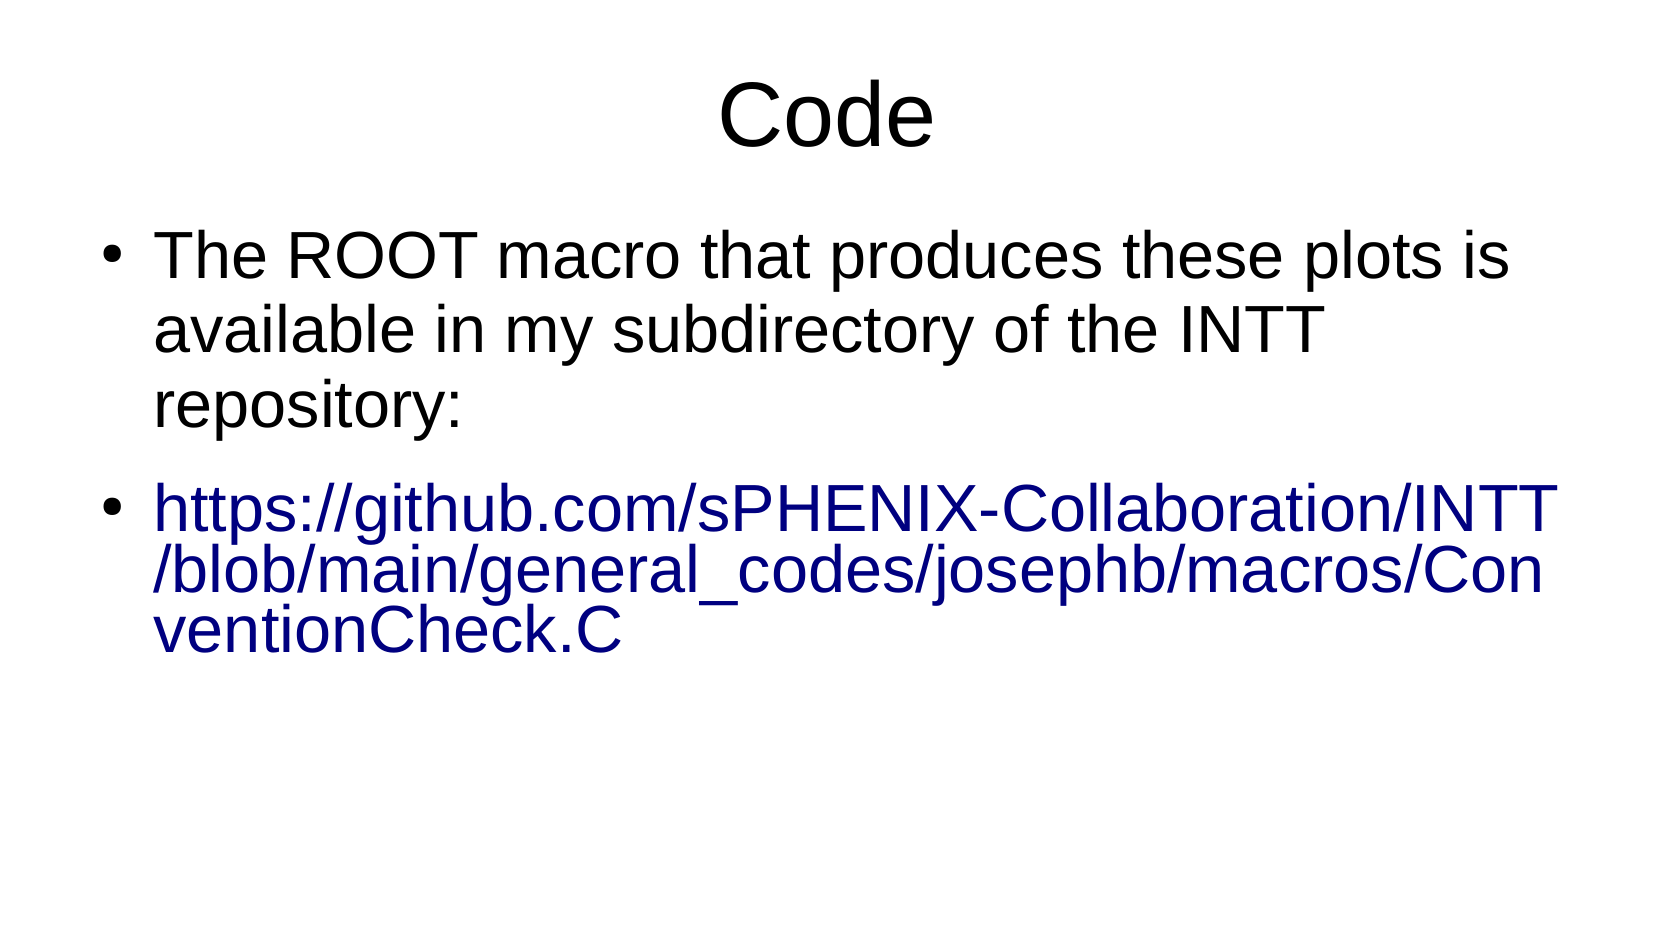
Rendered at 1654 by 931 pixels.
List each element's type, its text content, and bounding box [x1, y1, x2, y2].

title Code [82, 37, 1571, 193]
list The ROOT macro that produces these plots is available in my subdirectory of the INTT repository: https://github.com/sPHENIX-Collaboration/INTT/blob/main/general_codes/josephb/macros/ConventionCheck.C [82, 217, 1571, 758]
